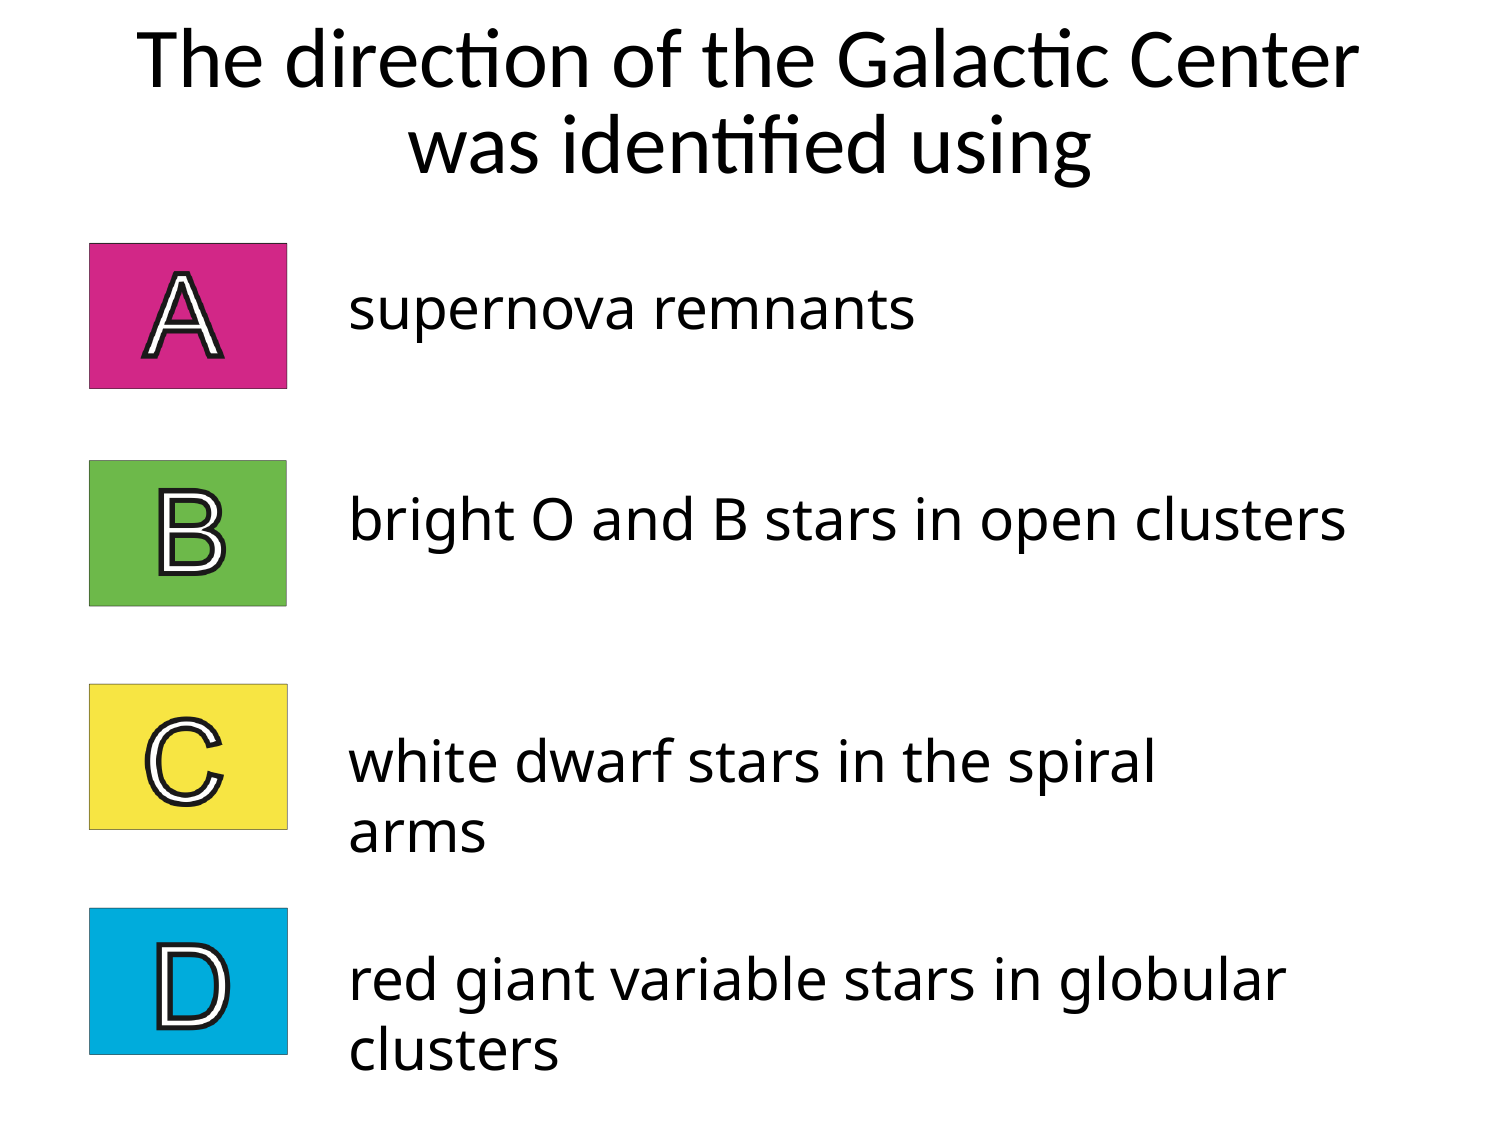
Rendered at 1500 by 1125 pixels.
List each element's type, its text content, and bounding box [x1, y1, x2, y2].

text_box white dwarf stars in the spiral arms [333, 717, 1298, 873]
picture [87, 682, 289, 831]
text_box bright O and B stars in open clusters [333, 474, 1425, 560]
title The direction of the Galactic Center was identified using [75, 15, 1425, 203]
text_box red giant variable stars in globular clusters [333, 934, 1481, 1090]
picture [88, 906, 289, 1056]
text_box supernova remnants [333, 263, 1288, 349]
picture [87, 240, 289, 391]
picture [87, 458, 288, 608]
